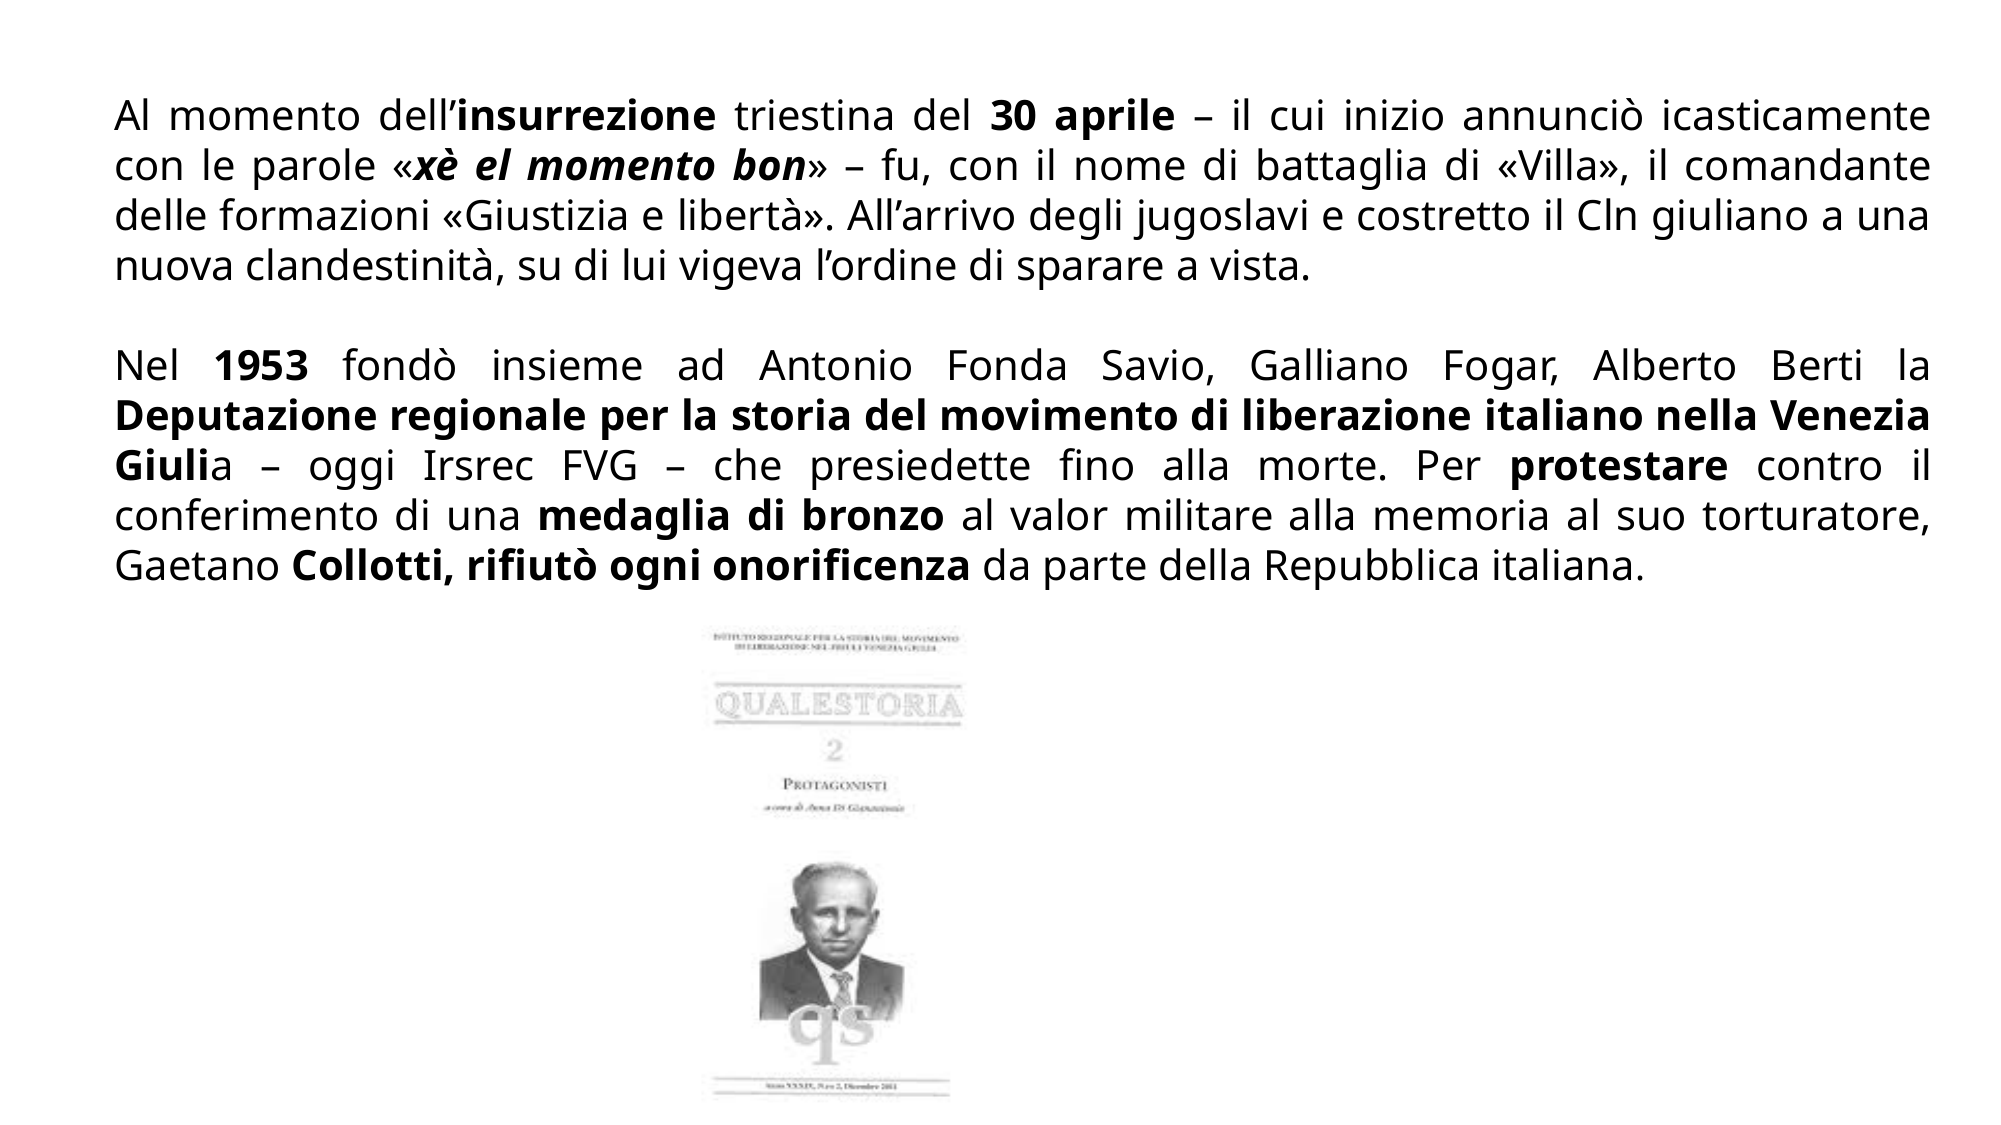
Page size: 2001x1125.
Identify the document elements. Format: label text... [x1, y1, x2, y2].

picture [636, 611, 1025, 1110]
text_box Al momento dell’insurrezione triestina del 30 aprile – il cui inizio annunciò icasticamente con le parole «xè el momento bon» – fu, con il nome di battaglia di «Villa», il comandante delle formazioni «Giustizia e libertà». All’arrivo degli jugoslavi e costretto il Cln giuliano a una nuova clandestinità, su di lui vigeva l’ordine di sparare a vista. Nel 1953 fondò insieme ad Antonio Fonda Savio, Galliano Fogar, Alberto Berti la Deputazione regionale per la storia del movimento di liberazione italiano nella Venezia Giulia – oggi Irsrec FVG – che presiedette fino alla morte. Per protestare contro il conferimento di una medaglia di bronzo al valor militare alla memoria al suo torturatore, Gaetano Collotti, rifiutò ogni onorificenza da parte della Repubblica italiana. [99, 81, 1951, 602]
